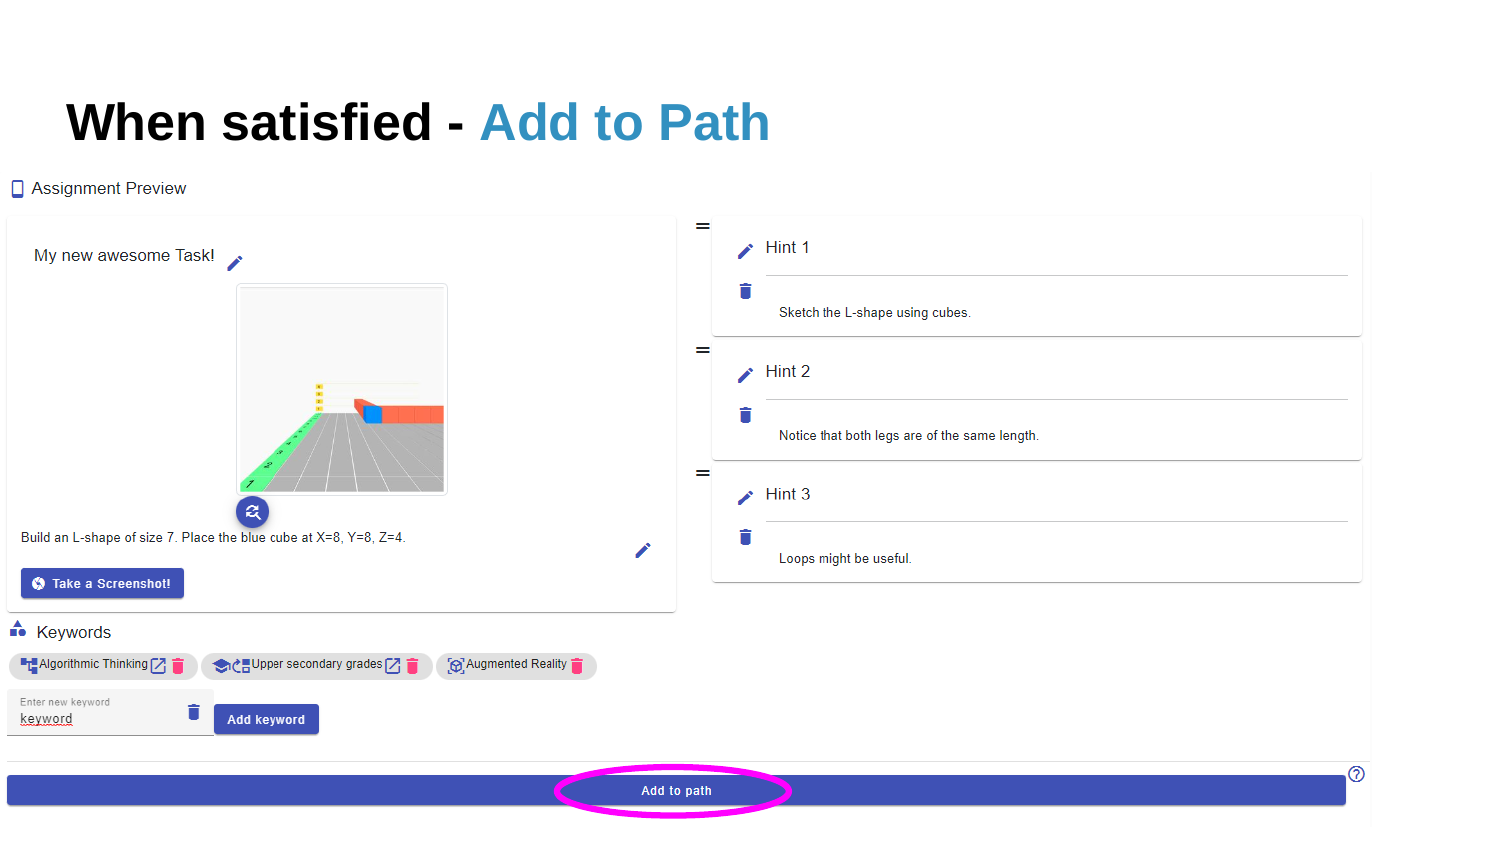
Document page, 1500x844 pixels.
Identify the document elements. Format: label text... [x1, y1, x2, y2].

title When satisfied - Add to Path [51, 72, 1449, 167]
picture [0, 172, 1372, 827]
